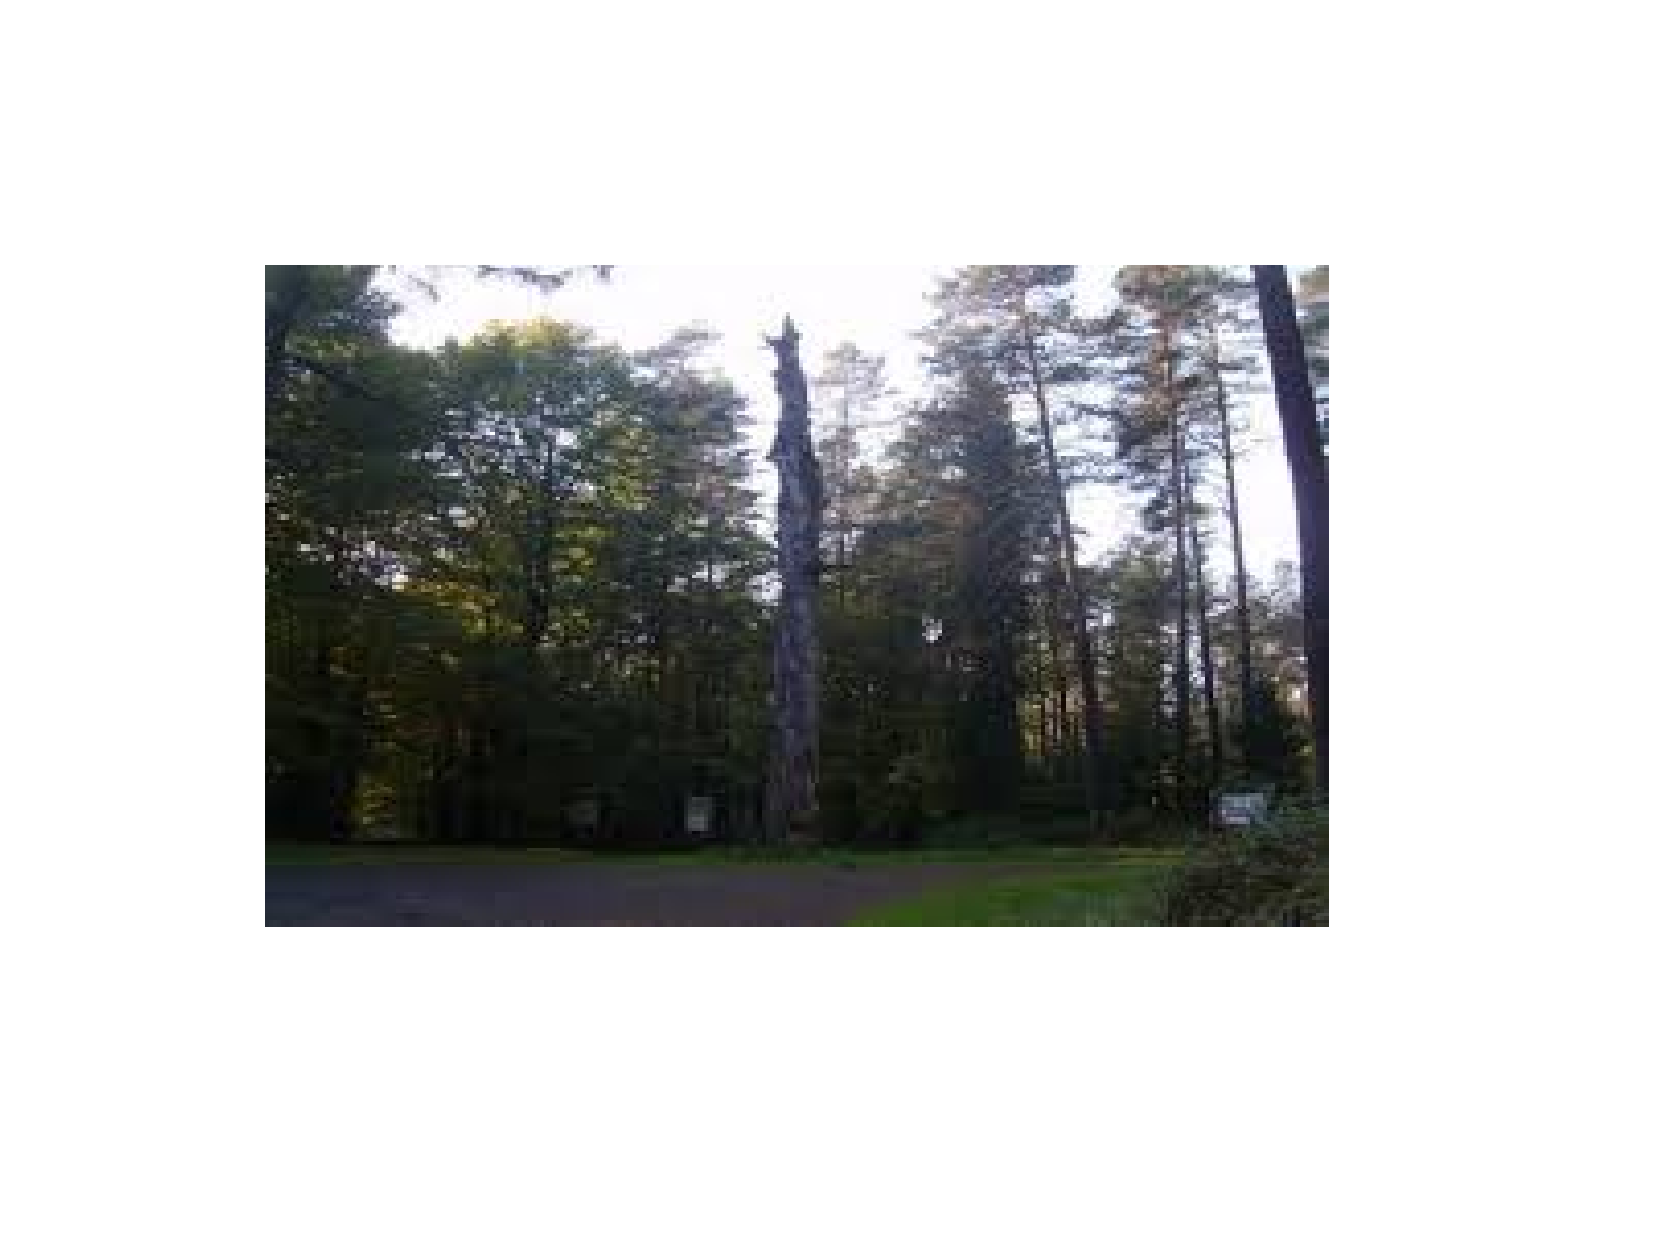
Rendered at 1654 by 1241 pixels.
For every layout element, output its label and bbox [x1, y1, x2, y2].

picture [265, 265, 1329, 927]
